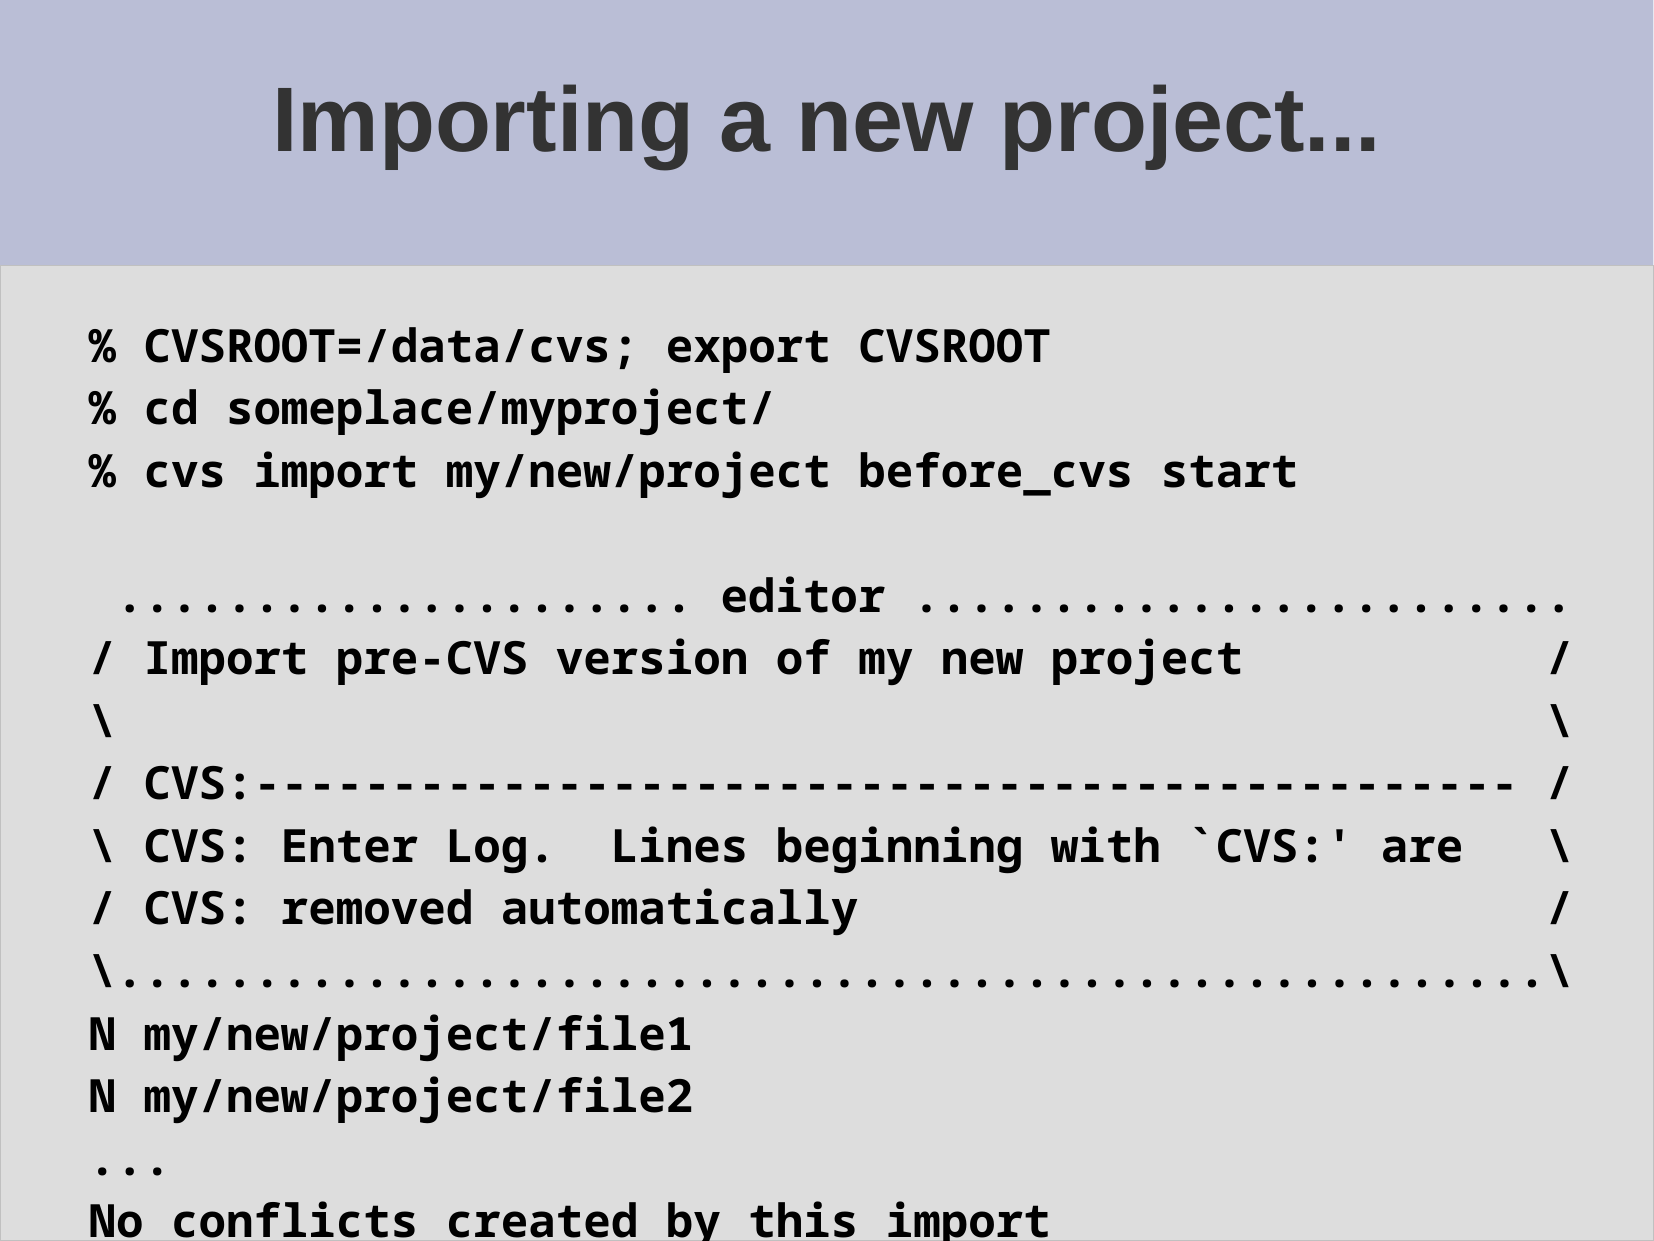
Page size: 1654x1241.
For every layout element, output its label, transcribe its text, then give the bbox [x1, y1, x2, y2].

title Importing a new project... [121, 2, 1534, 237]
text_box % CVSROOT=/data/cvs; export CVSROOT % cd someplace/myproject/ % cvs import my/new/project before_cvs start ..................... editor ........................ / Import pre-CVS version of my new project / \ \ / CVS:---------------------------------------------- / \ CVS: Enter Log. Lines beginning with `CVS:' are \ / CVS: removed automatically / \....................................................\ N my/new/project/file1 N my/new/project/file2 ... No conflicts created by this import % [88, 313, 1595, 1170]
